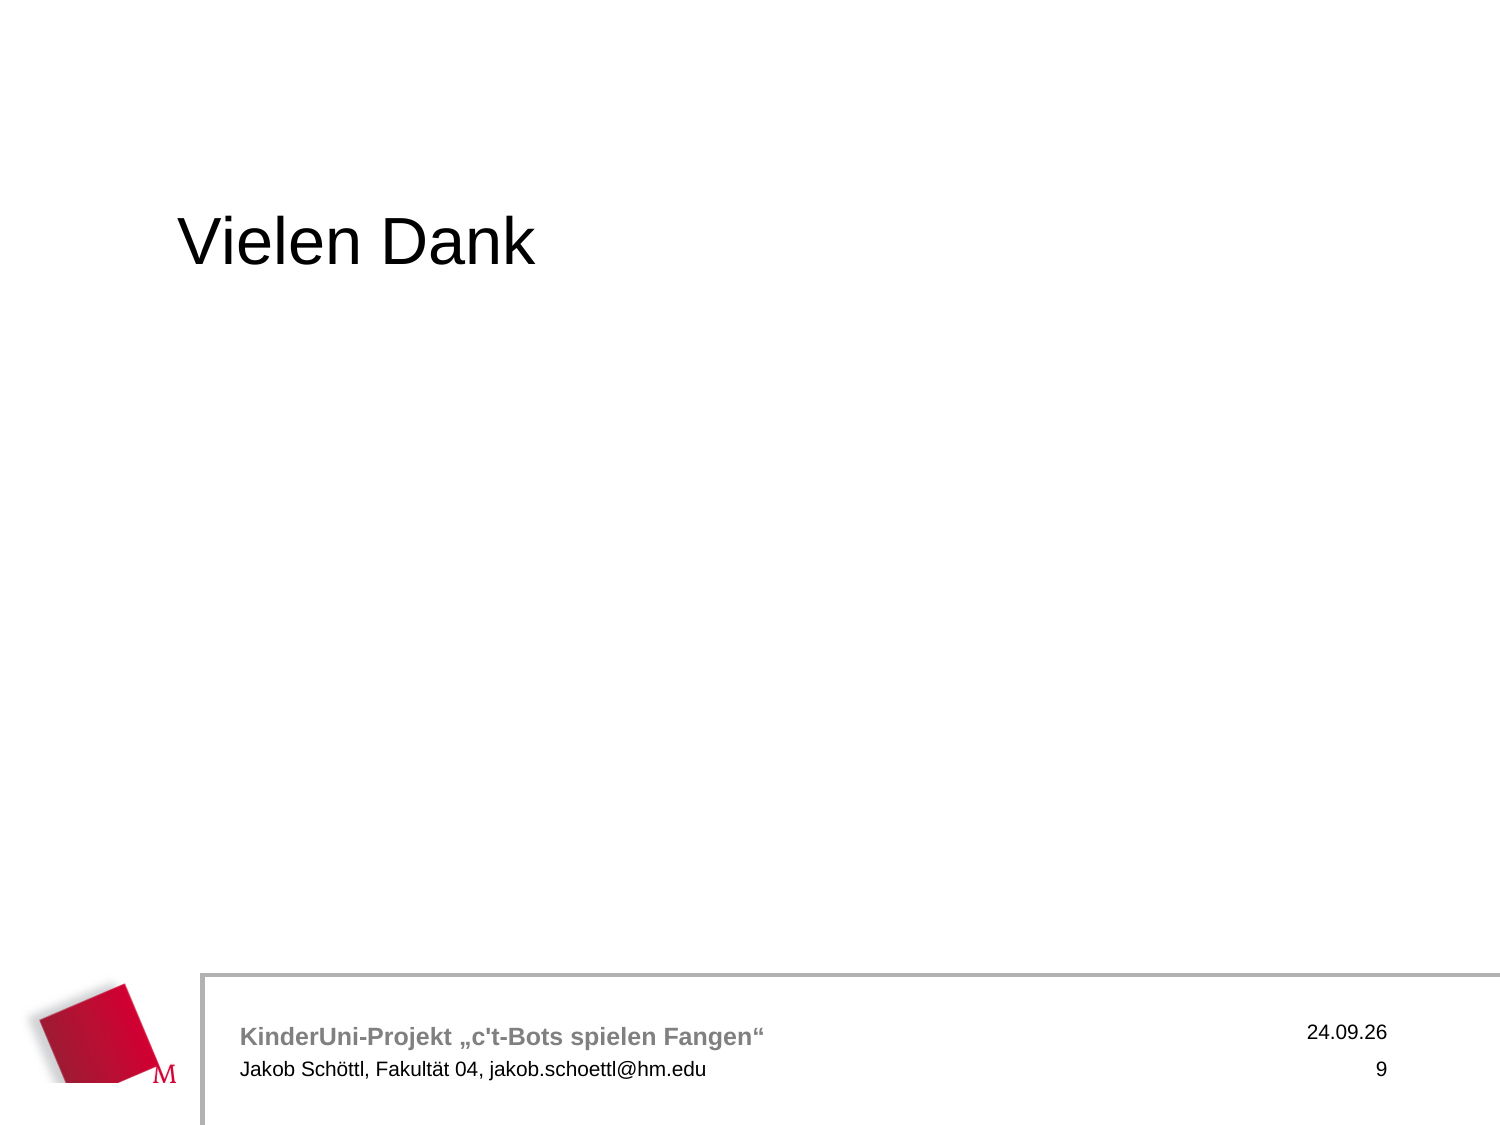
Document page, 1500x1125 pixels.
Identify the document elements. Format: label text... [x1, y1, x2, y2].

title Vielen Dank [147, 147, 1336, 336]
picture [18, 973, 176, 1083]
